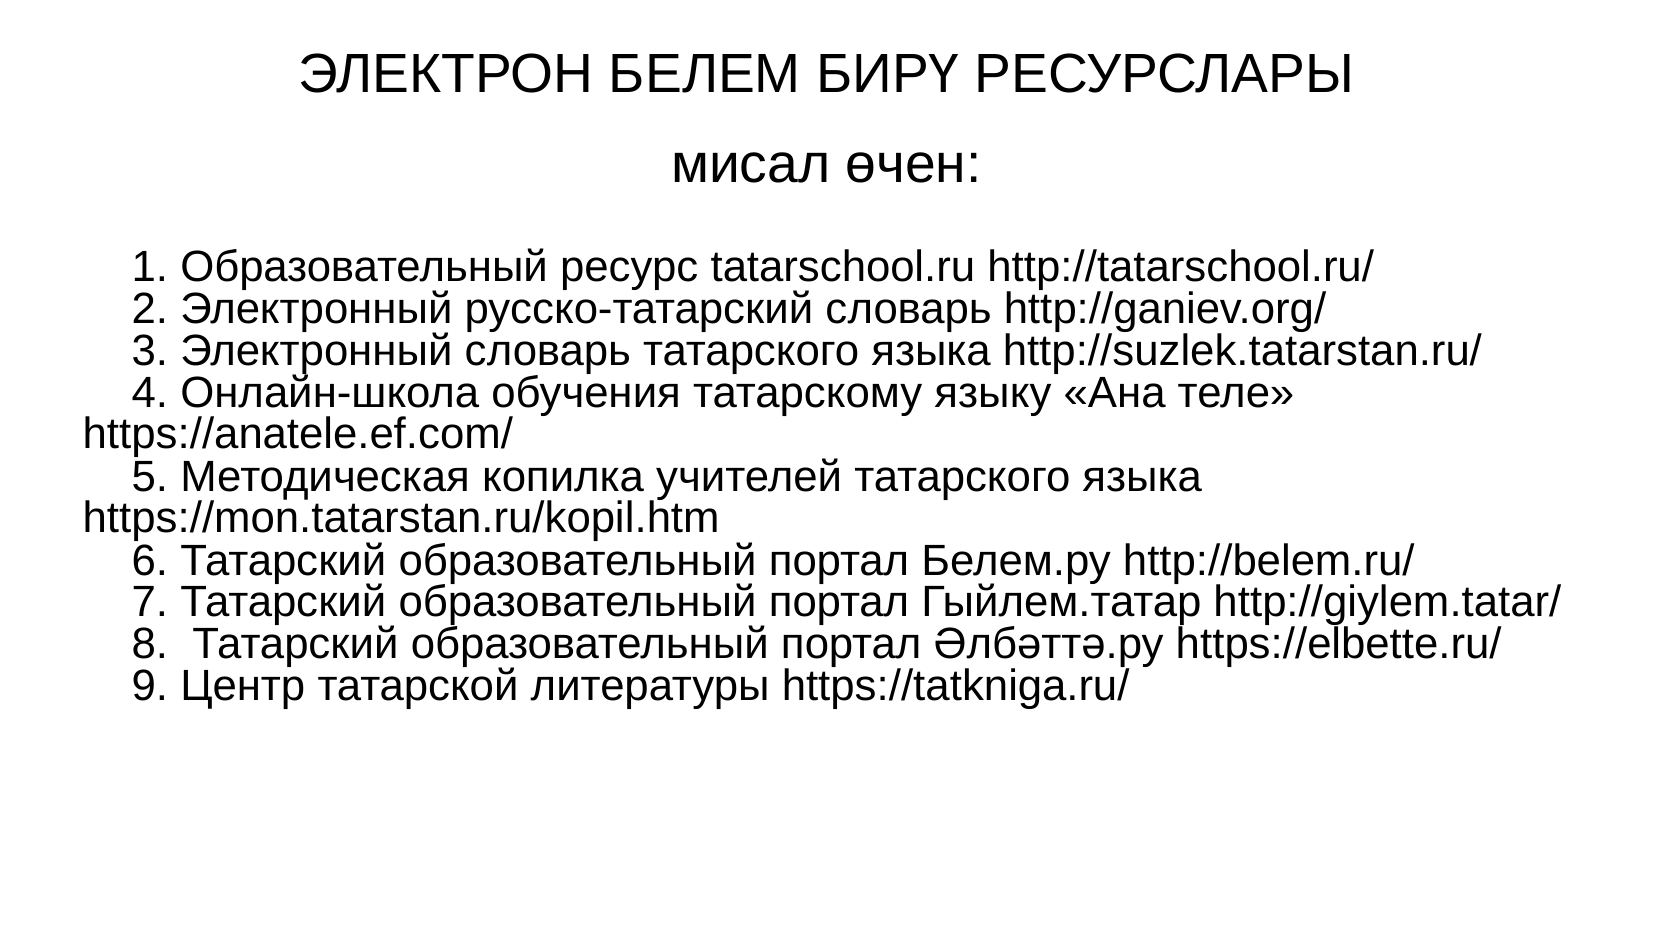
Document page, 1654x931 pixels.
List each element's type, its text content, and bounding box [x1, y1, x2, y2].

text_box 1. Образовательный ресурс tatarschool.ru http://tatarschool.ru/ 2. Электронный русско-татарский словарь http://ganiev.org/ 3. Электронный словарь татарского языка http://suzlek.tatarstan.ru/ 4. Онлайн-школа обучения татарскому языку «Ана теле» https://anatele.ef.com/ 5. Методическая копилка учителей татарского языка https://mon.tatarstan.ru/kopil.htm 6. Татарский образовательный портал Белем.ру http://belem.ru/ 7. Татарский образовательный портал Гыйлем.татар http://giylem.tatar/ 8. Татарский образовательный портал Әлбәттә.ру https://elbette.ru/ 9. Центр татарской литературы https://tatkniga.ru/ [83, 218, 1571, 757]
text_box ЭЛЕКТРОН БЕЛЕМ БИРҮ РЕСУРСЛАРЫ мисал өчен: [83, 37, 1571, 192]
